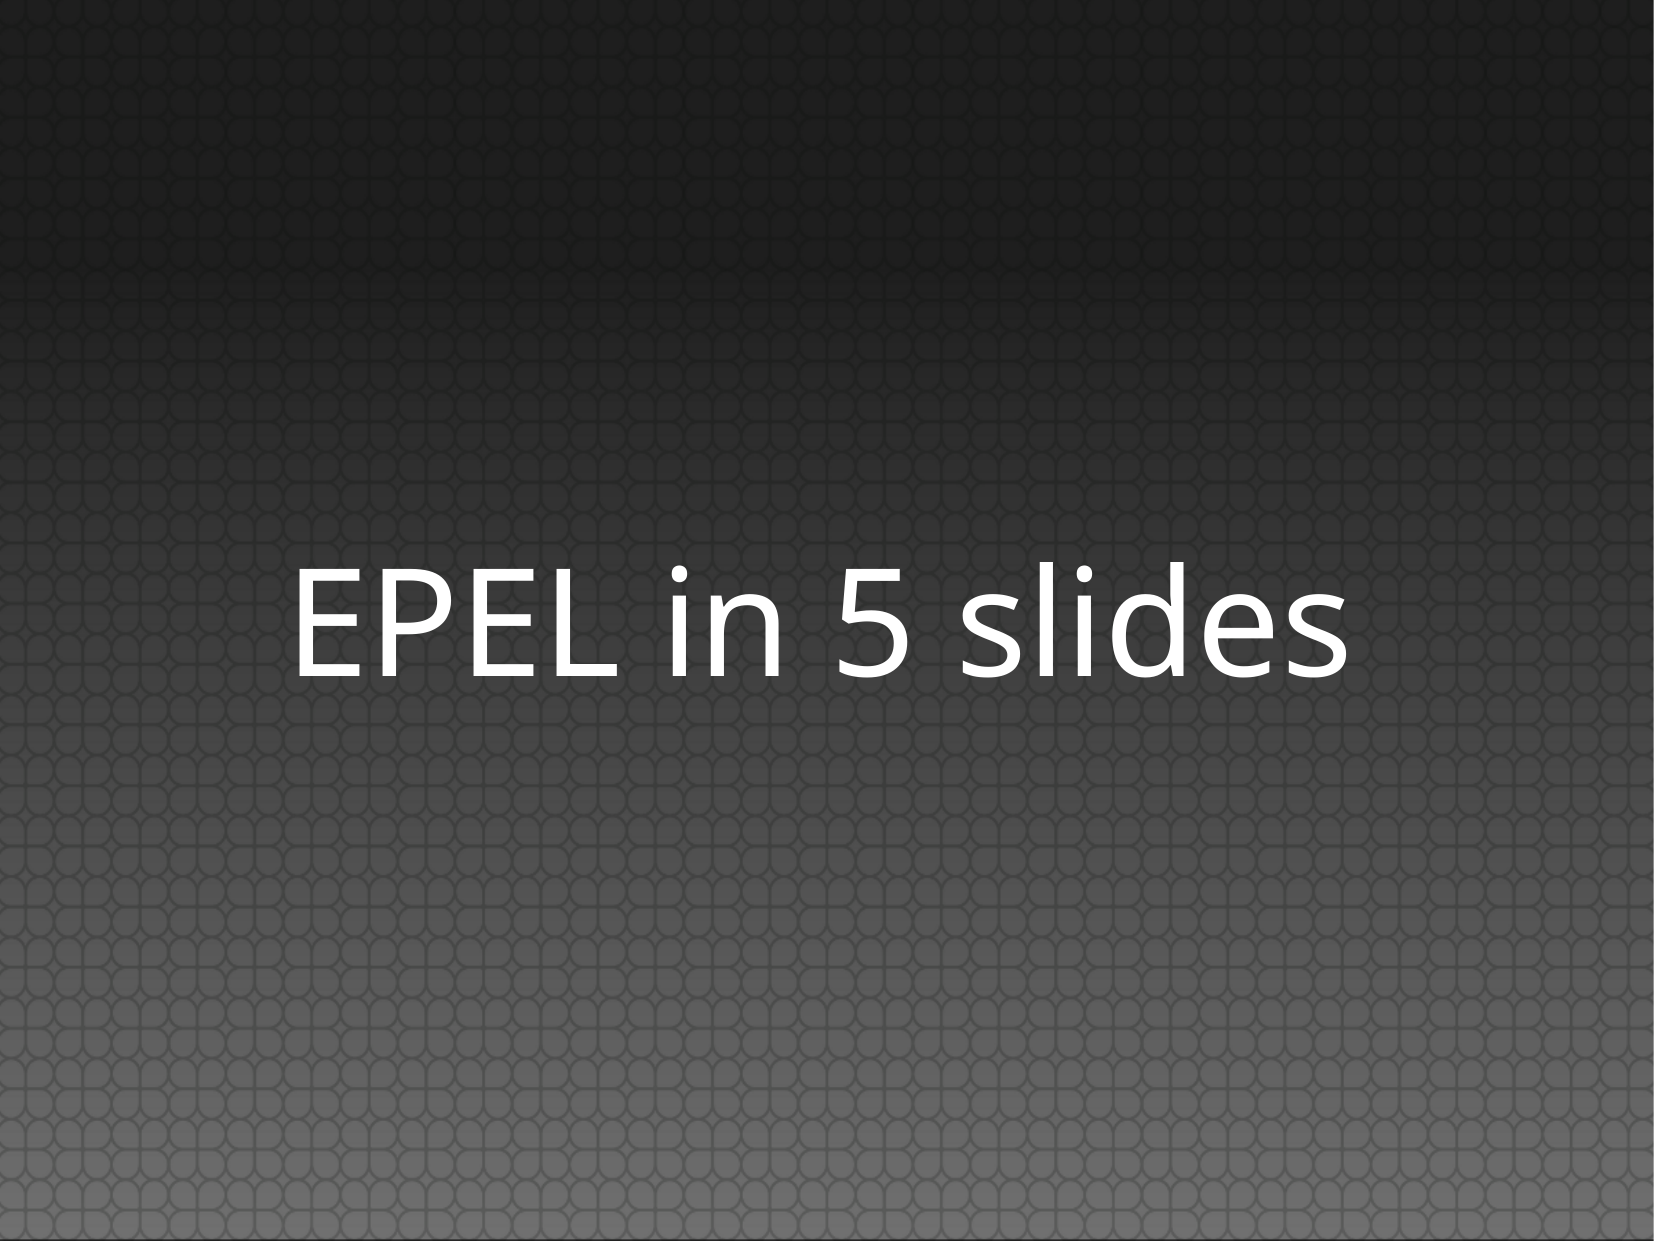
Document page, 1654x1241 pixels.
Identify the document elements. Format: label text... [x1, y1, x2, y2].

picture [0, 0, 1654, 1241]
title EPEL in 5 slides [75, 525, 1564, 713]
